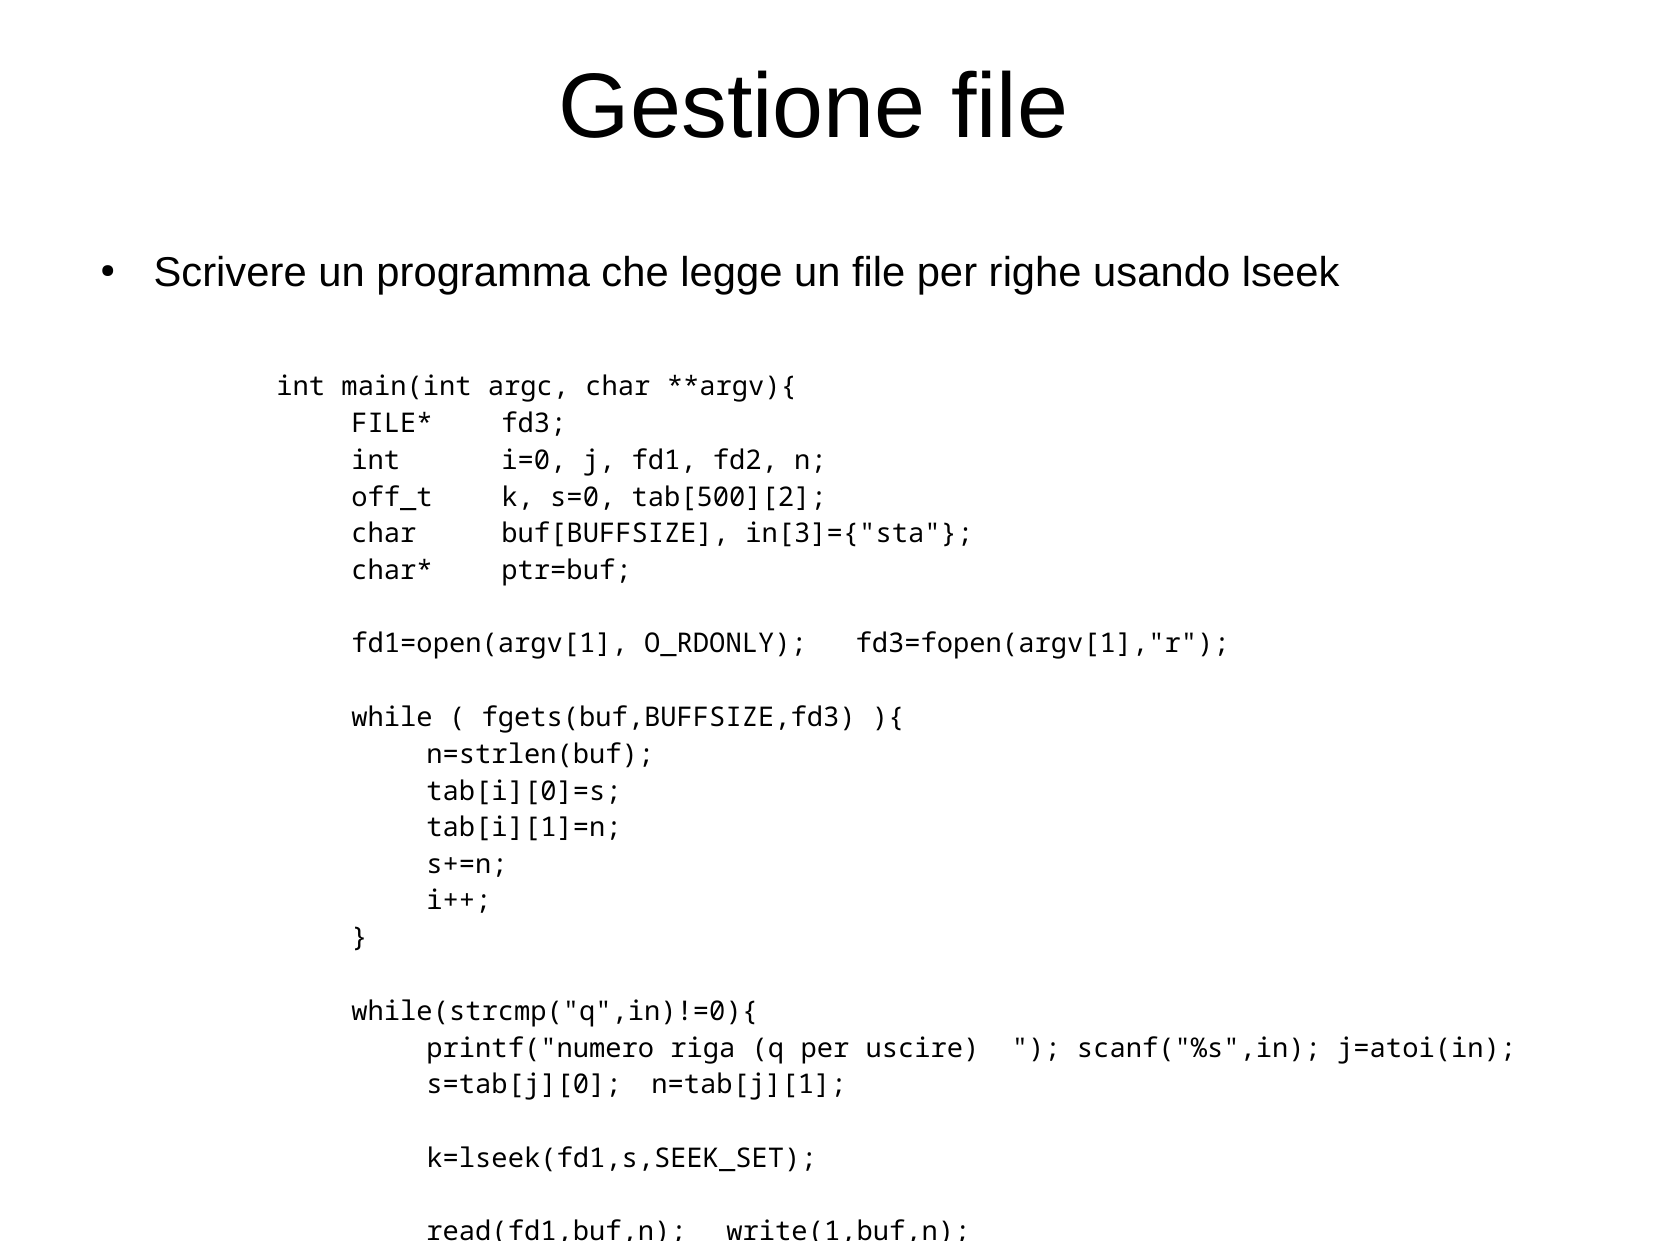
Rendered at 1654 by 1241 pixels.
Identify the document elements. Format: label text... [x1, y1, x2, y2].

title Gestione file [82, 2, 1571, 210]
text_box int main(int argc, char **argv){ FILE* fd3; int i=0, j, fd1, fd2, n; off_t k, s=0, tab[500][2]; char buf[BUFFSIZE], in[3]={"sta"}; char* ptr=buf; fd1=open(argv[1], O_RDONLY); fd3=fopen(argv[1],"r"); while ( fgets(buf,BUFFSIZE,fd3) ){ n=strlen(buf); tab[i][0]=s; tab[i][1]=n; s+=n; i++; } while(strcmp("q",in)!=0){ printf("numero riga (q per uscire) "); scanf("%s",in); j=atoi(in); s=tab[j][0]; n=tab[j][1]; k=lseek(fd1,s,SEEK_SET); read(fd1,buf,n); write(1,buf,n); } return(0); } [261, 317, 1636, 1241]
list Scrivere un programma che legge un file per righe usando lseek [82, 248, 1538, 334]
